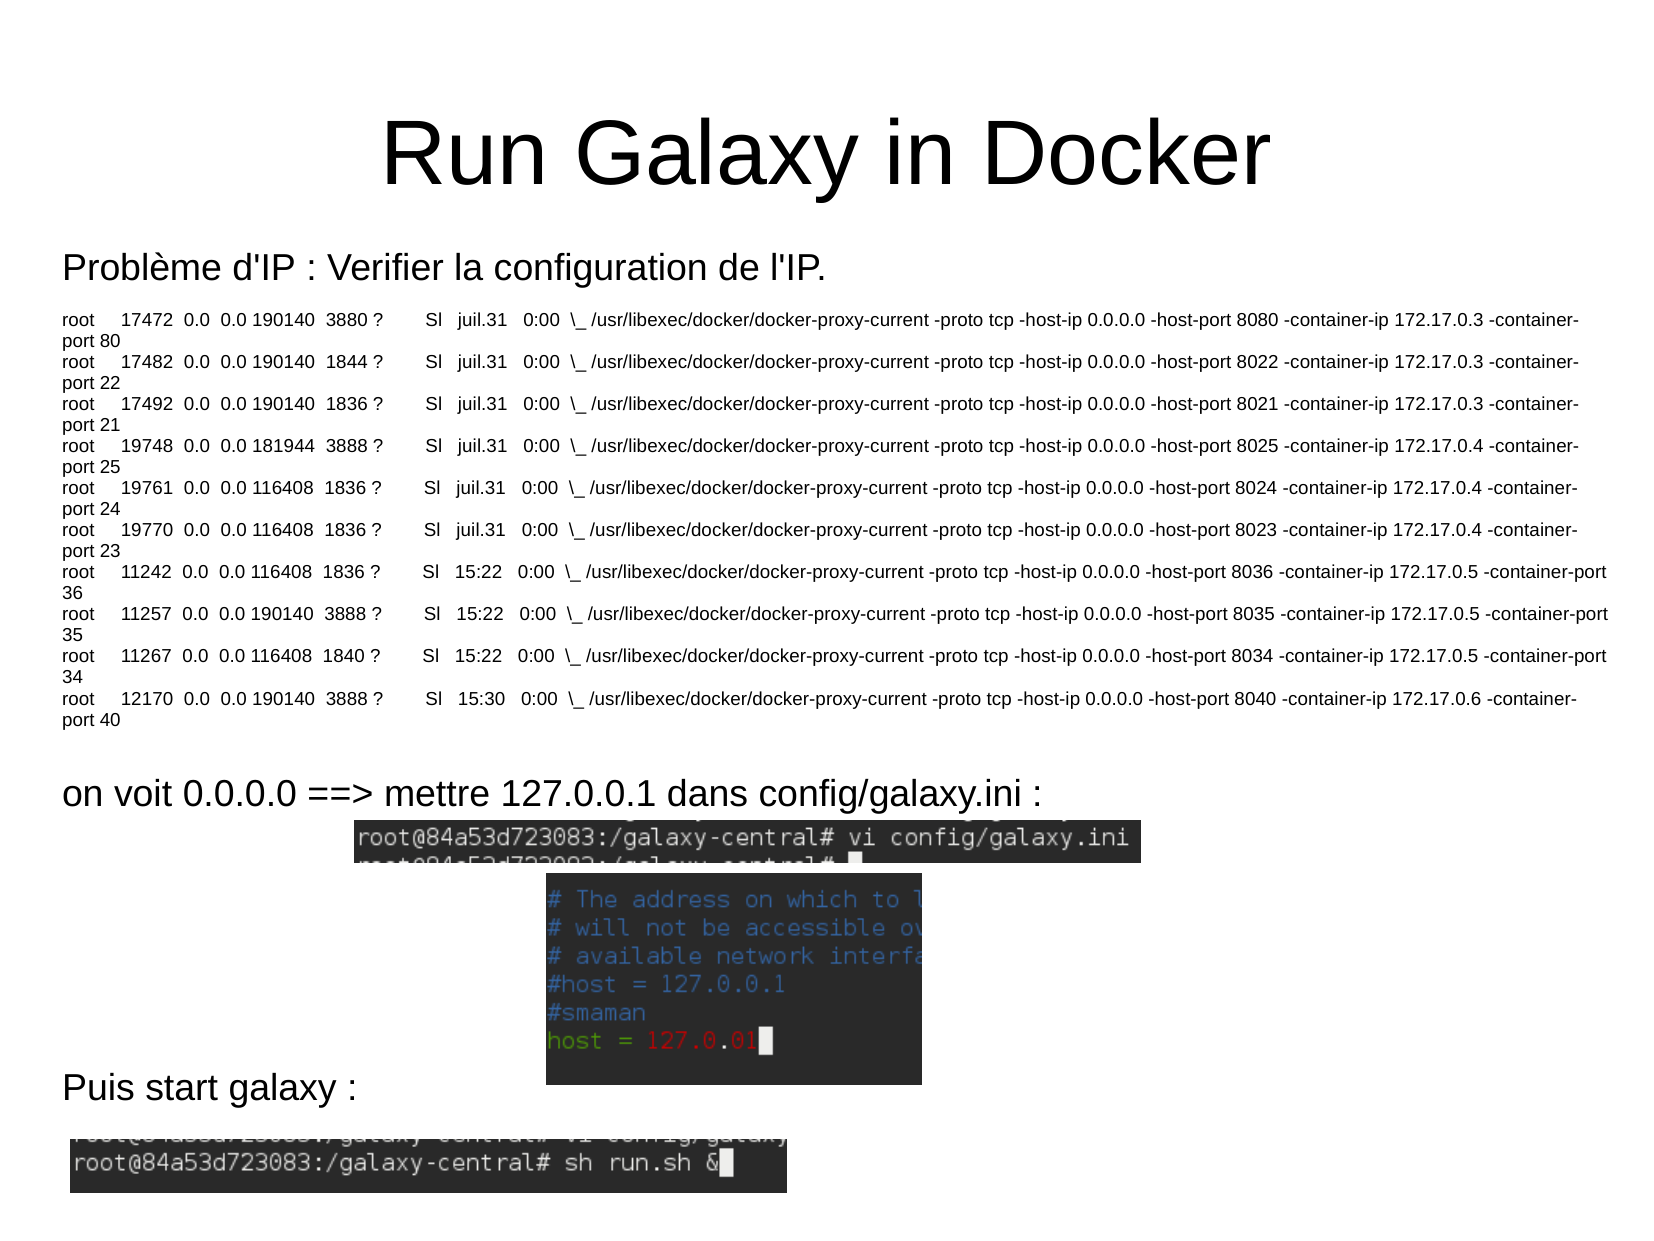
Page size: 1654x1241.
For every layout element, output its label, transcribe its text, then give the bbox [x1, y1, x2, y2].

title Run Galaxy in Docker [82, 49, 1571, 239]
text_box Problème d'IP : Verifier la configuration de l'IP. root 17472 0.0 0.0 190140 3880 ? Sl juil.31 0:00 \_ /usr/libexec/docker/docker-proxy-current -proto tcp -host-ip 0.0.0.0 -host-port 8080 -container-ip 172.17.0.3 -container-port 80 root 17482 0.0 0.0 190140 1844 ? Sl juil.31 0:00 \_ /usr/libexec/docker/docker-proxy-current -proto tcp -host-ip 0.0.0.0 -host-port 8022 -container-ip 172.17.0.3 -container-port 22 root 17492 0.0 0.0 190140 1836 ? Sl juil.31 0:00 \_ /usr/libexec/docker/docker-proxy-current -proto tcp -host-ip 0.0.0.0 -host-port 8021 -container-ip 172.17.0.3 -container-port 21 root 19748 0.0 0.0 181944 3888 ? Sl juil.31 0:00 \_ /usr/libexec/docker/docker-proxy-current -proto tcp -host-ip 0.0.0.0 -host-port 8025 -container-ip 172.17.0.4 -container-port 25 root 19761 0.0 0.0 116408 1836 ? Sl juil.31 0:00 \_ /usr/libexec/docker/docker-proxy-current -proto tcp -host-ip 0.0.0.0 -host-port 8024 -container-ip 172.17.0.4 -container-port 24 root 19770 0.0 0.0 116408 1836 ? Sl juil.31 0:00 \_ /usr/libexec/docker/docker-proxy-current -proto tcp -host-ip 0.0.0.0 -host-port 8023 -container-ip 172.17.0.4 -container-port 23 root 11242 0.0 0.0 116408 1836 ? Sl 15:22 0:00 \_ /usr/libexec/docker/docker-proxy-current -proto tcp -host-ip 0.0.0.0 -host-port 8036 -container-ip 172.17.0.5 -container-port 36 root 11257 0.0 0.0 190140 3888 ? Sl 15:22 0:00 \_ /usr/libexec/docker/docker-proxy-current -proto tcp -host-ip 0.0.0.0 -host-port 8035 -container-ip 172.17.0.5 -container-port 35 root 11267 0.0 0.0 116408 1840 ? Sl 15:22 0:00 \_ /usr/libexec/docker/docker-proxy-current -proto tcp -host-ip 0.0.0.0 -host-port 8034 -container-ip 172.17.0.5 -container-port 34 root 12170 0.0 0.0 190140 3888 ? Sl 15:30 0:00 \_ /usr/libexec/docker/docker-proxy-current -proto tcp -host-ip 0.0.0.0 -host-port 8040 -container-ip 172.17.0.6 -container-port 40 on voit 0.0.0.0 ==> mettre 127.0.0.1 dans config/galaxy.ini : Puis start galaxy : [47, 239, 1624, 1158]
picture [354, 820, 1141, 863]
picture [546, 873, 922, 1085]
picture [70, 1139, 787, 1193]
